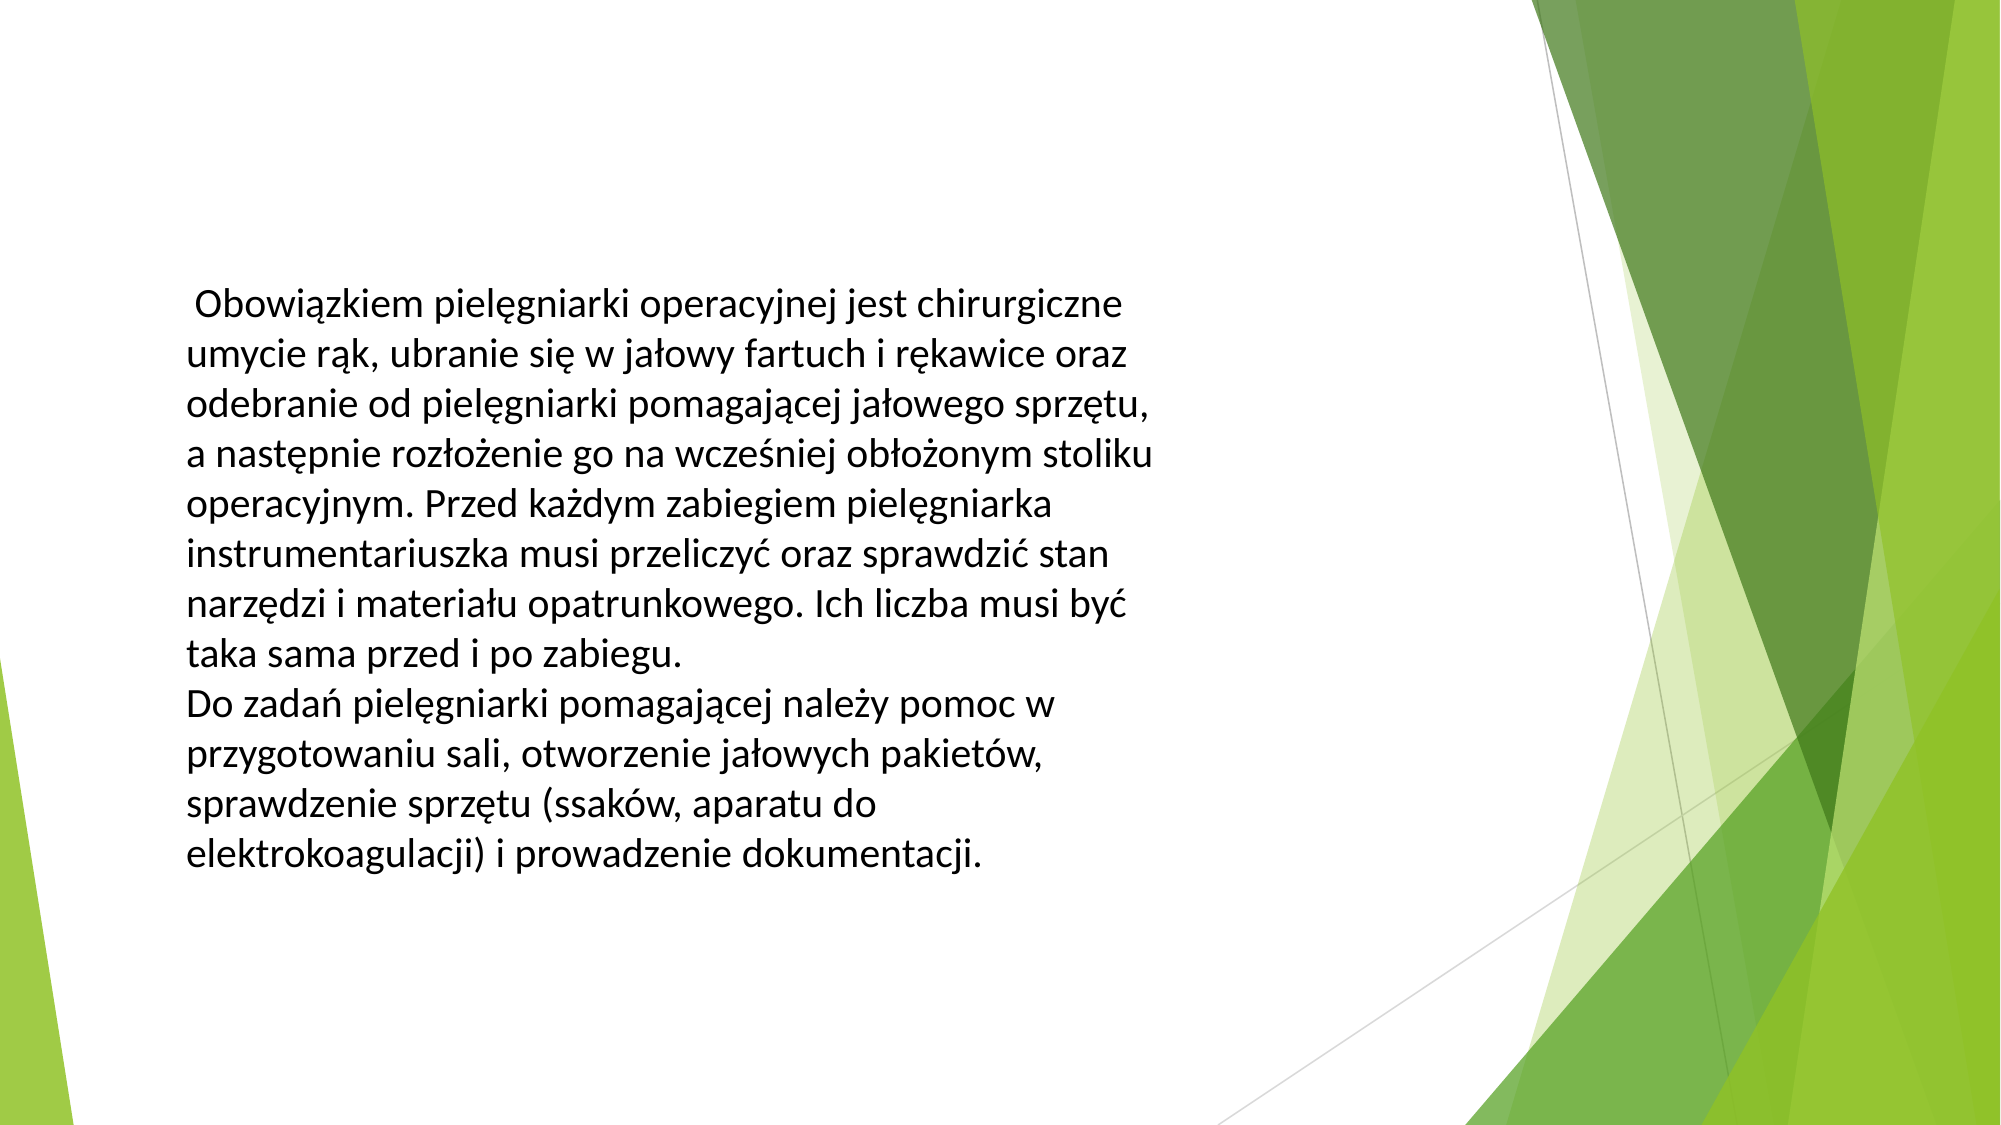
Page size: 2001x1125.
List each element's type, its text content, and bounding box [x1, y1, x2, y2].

text_box Obowiązkiem pielęgniarki operacyjnej jest chirurgiczne umycie rąk, ubranie się w jałowy fartuch i rękawice oraz odebranie od pielęgniarki pomagającej jałowego sprzętu, a następnie rozłożenie go na wcześniej obłożonym stoliku operacyjnym. Przed każdym zabiegiem pielęgniarka instrumentariuszka musi przeliczyć oraz sprawdzić stan narzędzi i materiału opatrunkowego. Ich liczba musi być taka sama przed i po zabiegu. Do zadań pielęgniarki pomagającej należy pomoc w przygotowaniu sali, otworzenie jałowych pakietów, sprawdzenie sprzętu (ssaków, aparatu do elektrokoagulacji) i prowadzenie dokumentacji. [171, 267, 1172, 889]
